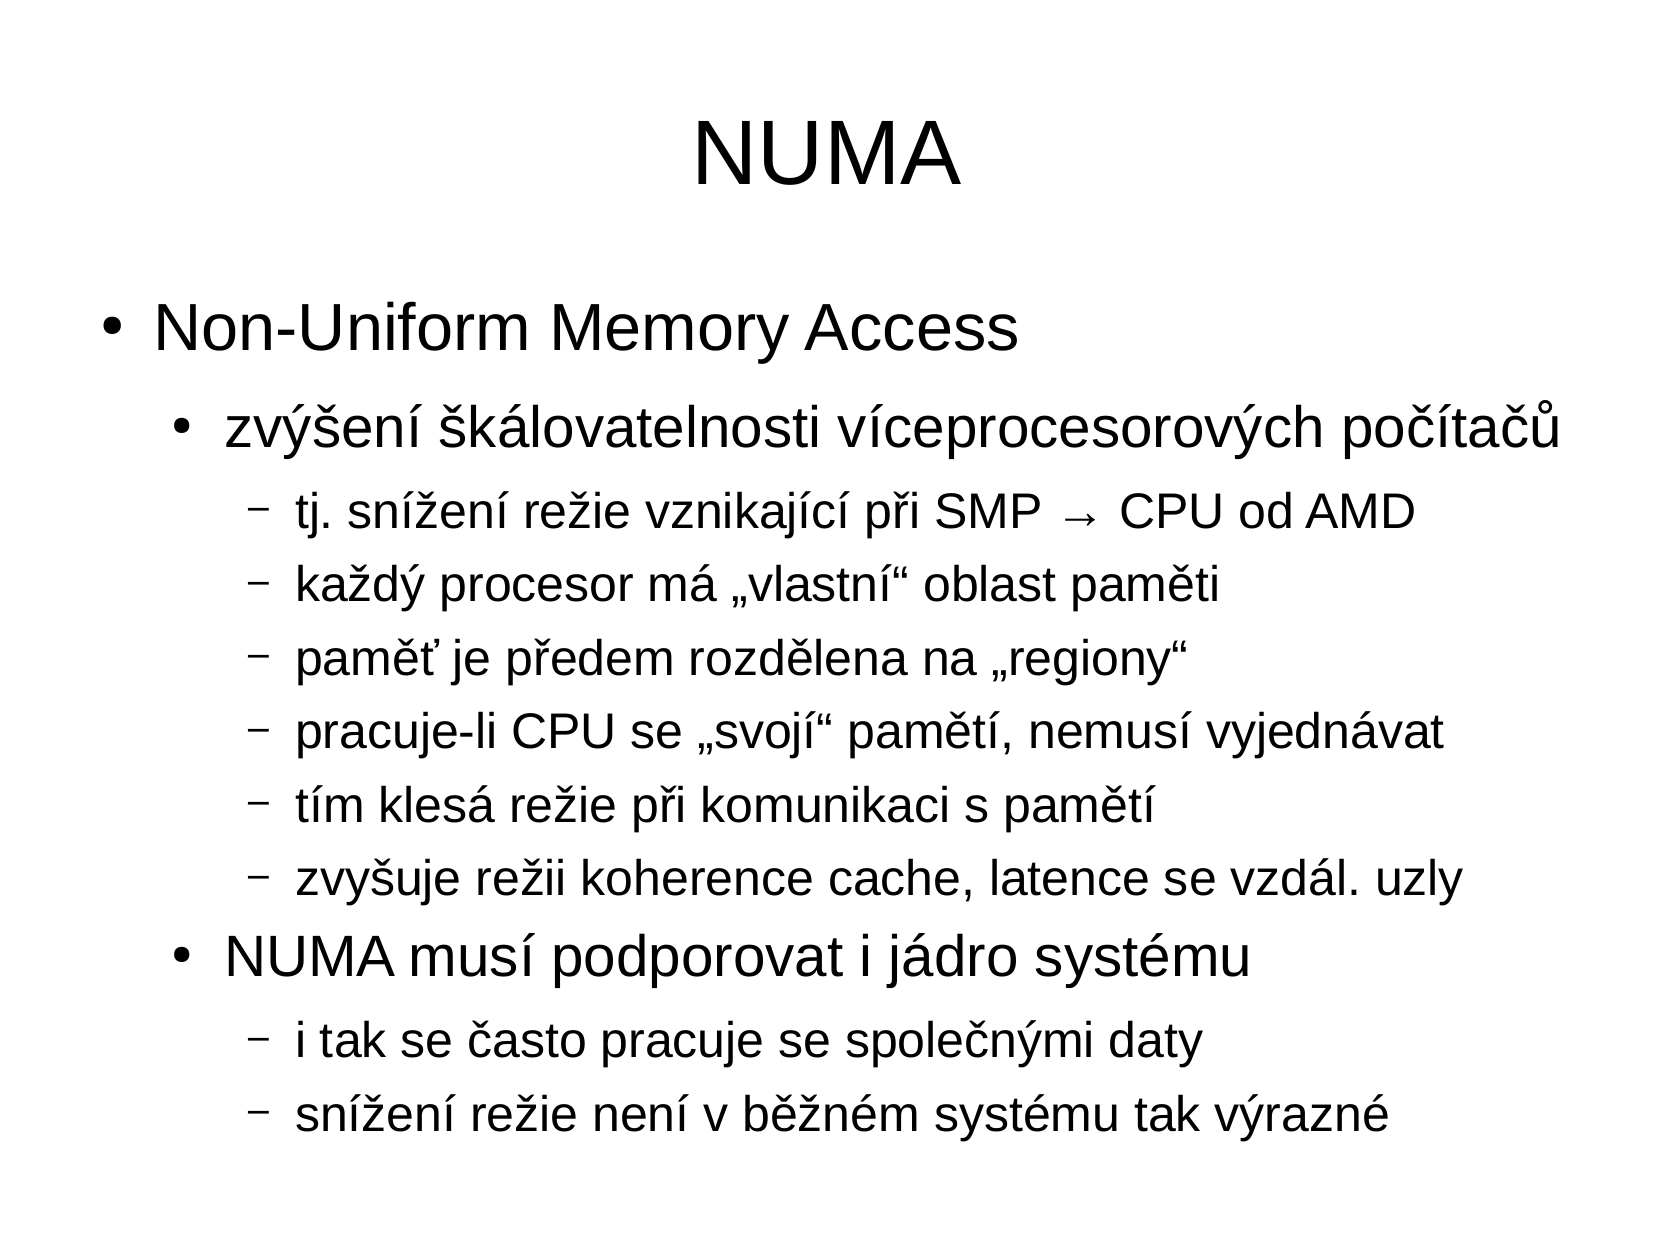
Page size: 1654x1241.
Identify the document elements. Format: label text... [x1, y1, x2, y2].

list Non-Uniform Memory Access zvýšení škálovatelnosti víceprocesorových počítačů tj. snížení režie vznikající při SMP → CPU od AMD každý procesor má „vlastní“ oblast paměti paměť je předem rozdělena na „regiony“ pracuje-li CPU se „svojí“ pamětí, nemusí vyjednávat tím klesá režie při komunikaci s pamětí zvyšuje režii koherence cache, latence se vzdál. uzly NUMA musí podporovat i jádro systému i tak se často pracuje se společnými daty snížení režie není v běžném systému tak výrazné [82, 290, 1571, 1142]
title NUMA [82, 49, 1571, 257]
